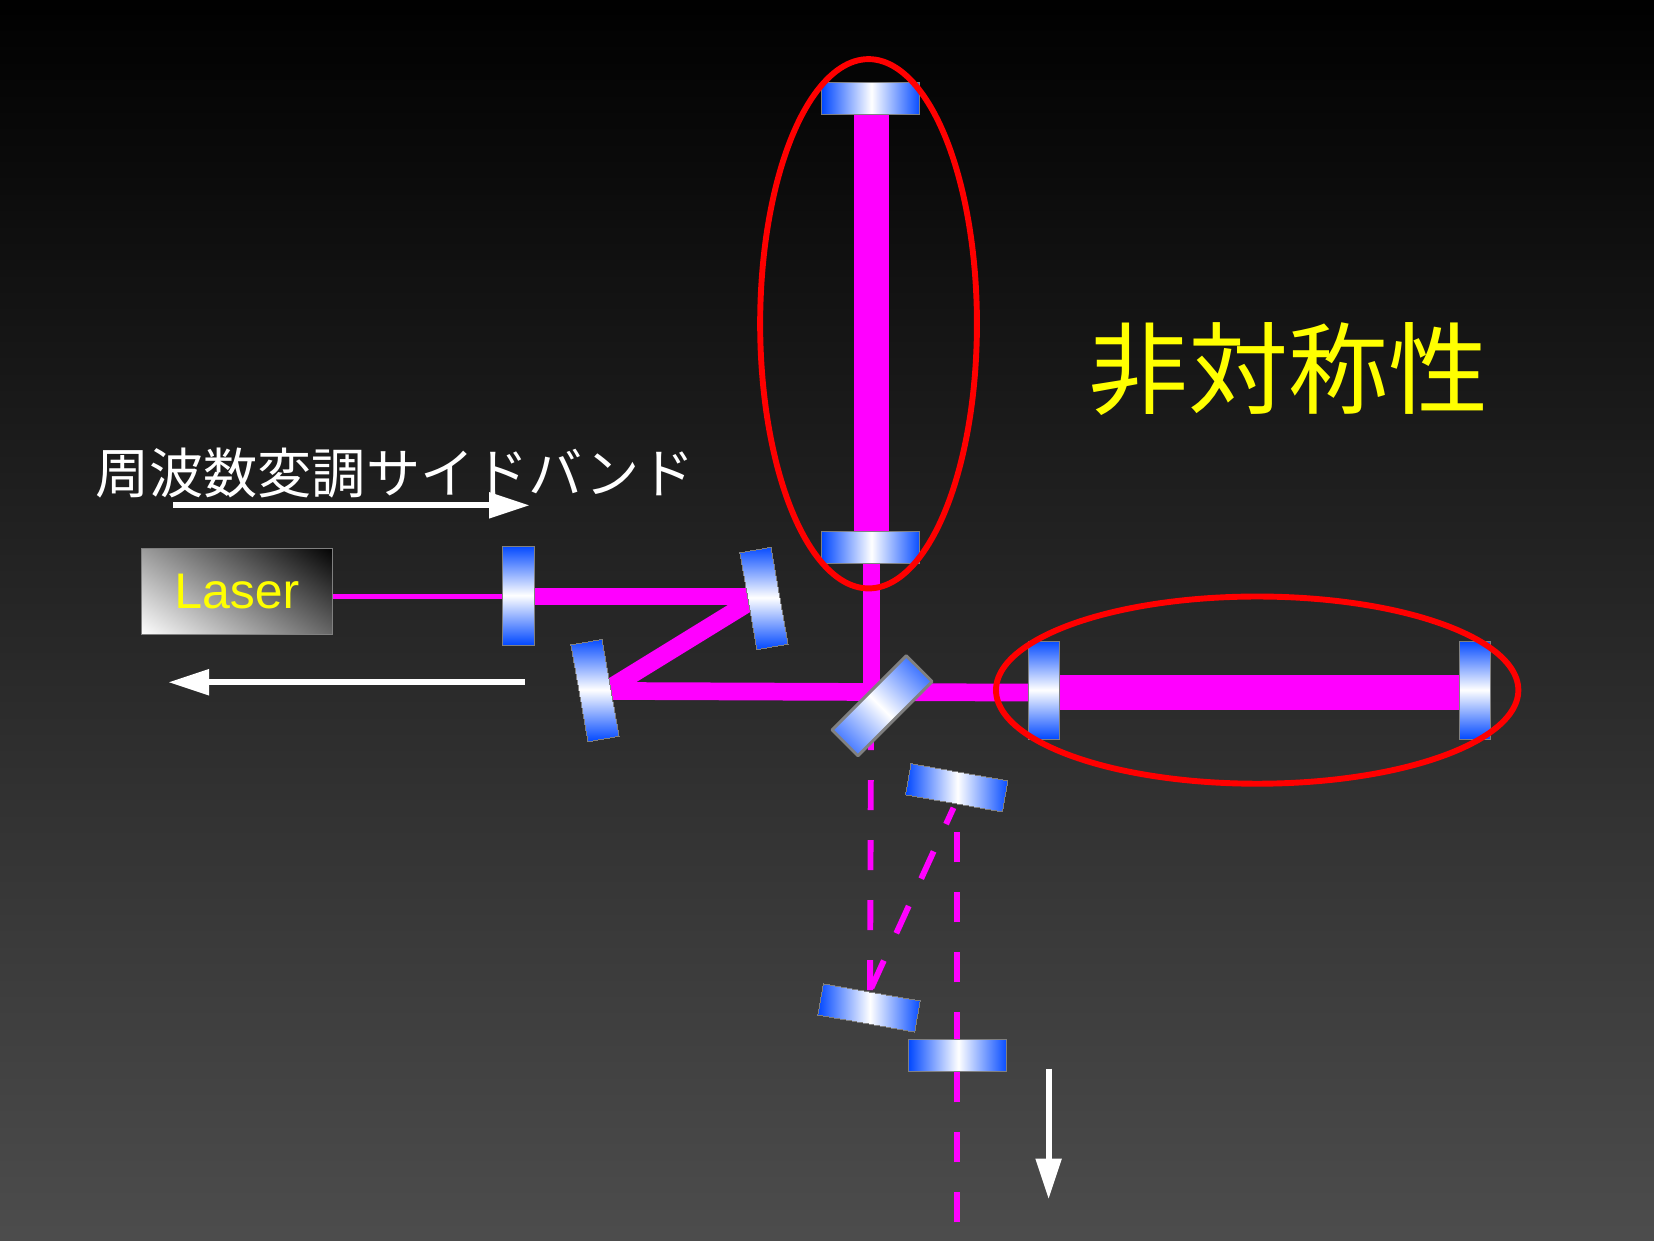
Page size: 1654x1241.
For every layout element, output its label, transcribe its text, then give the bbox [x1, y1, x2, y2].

text_box [832, 655, 933, 756]
text_box 非対称性 [1074, 282, 1504, 399]
text_box [821, 82, 920, 115]
text_box Laser [141, 548, 333, 635]
text_box [502, 546, 535, 646]
text_box [1459, 641, 1491, 740]
text_box [1028, 641, 1060, 740]
text_box 周波数変調サイドバンド [80, 422, 657, 493]
text_box [821, 531, 920, 564]
text_box [570, 639, 620, 742]
text_box [905, 763, 1008, 812]
text_box [817, 983, 921, 1033]
text_box [908, 1039, 1007, 1072]
text_box [739, 547, 789, 650]
